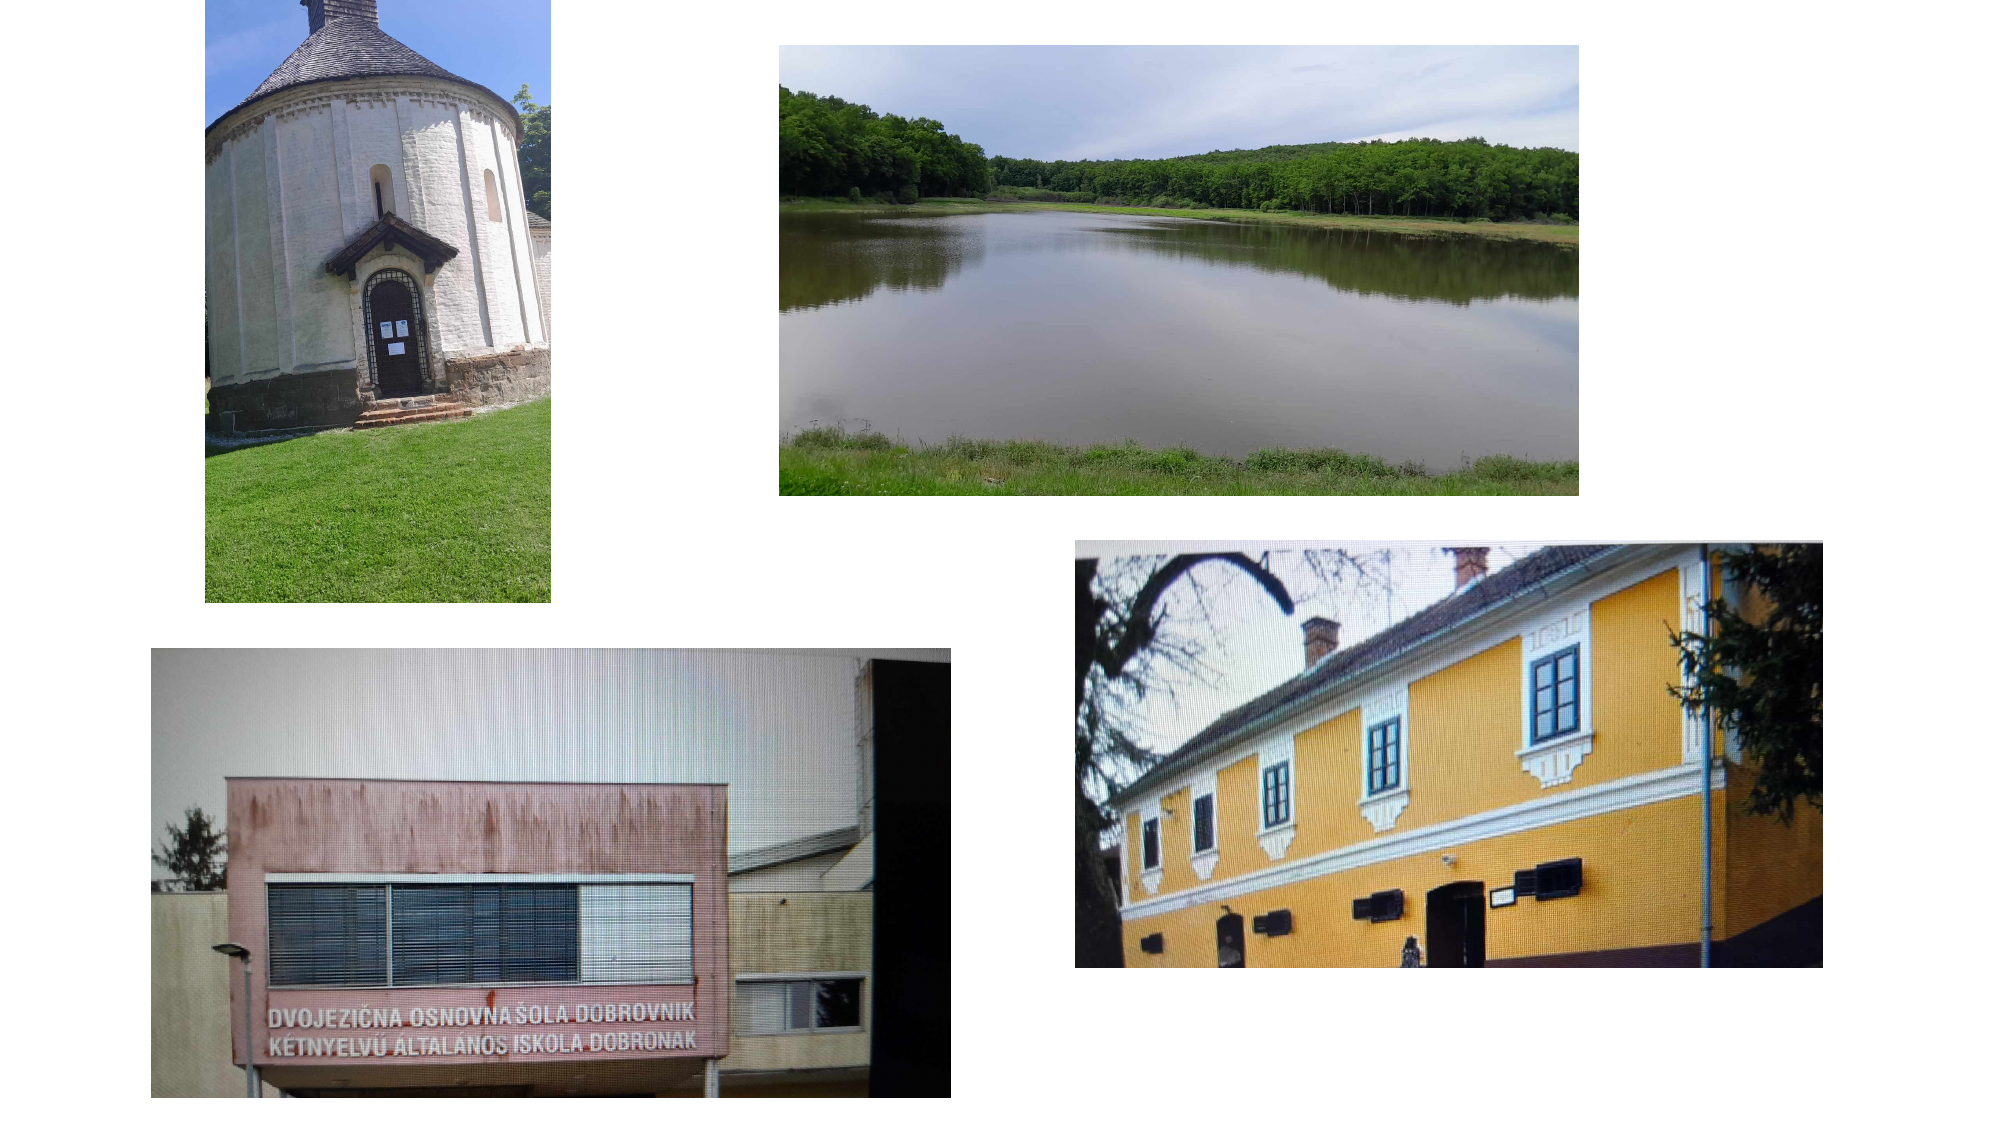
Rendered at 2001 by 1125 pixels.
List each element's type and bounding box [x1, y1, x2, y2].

picture [1075, 540, 1823, 968]
picture [779, 46, 1579, 496]
picture [151, 648, 951, 1098]
picture [205, 0, 551, 603]
